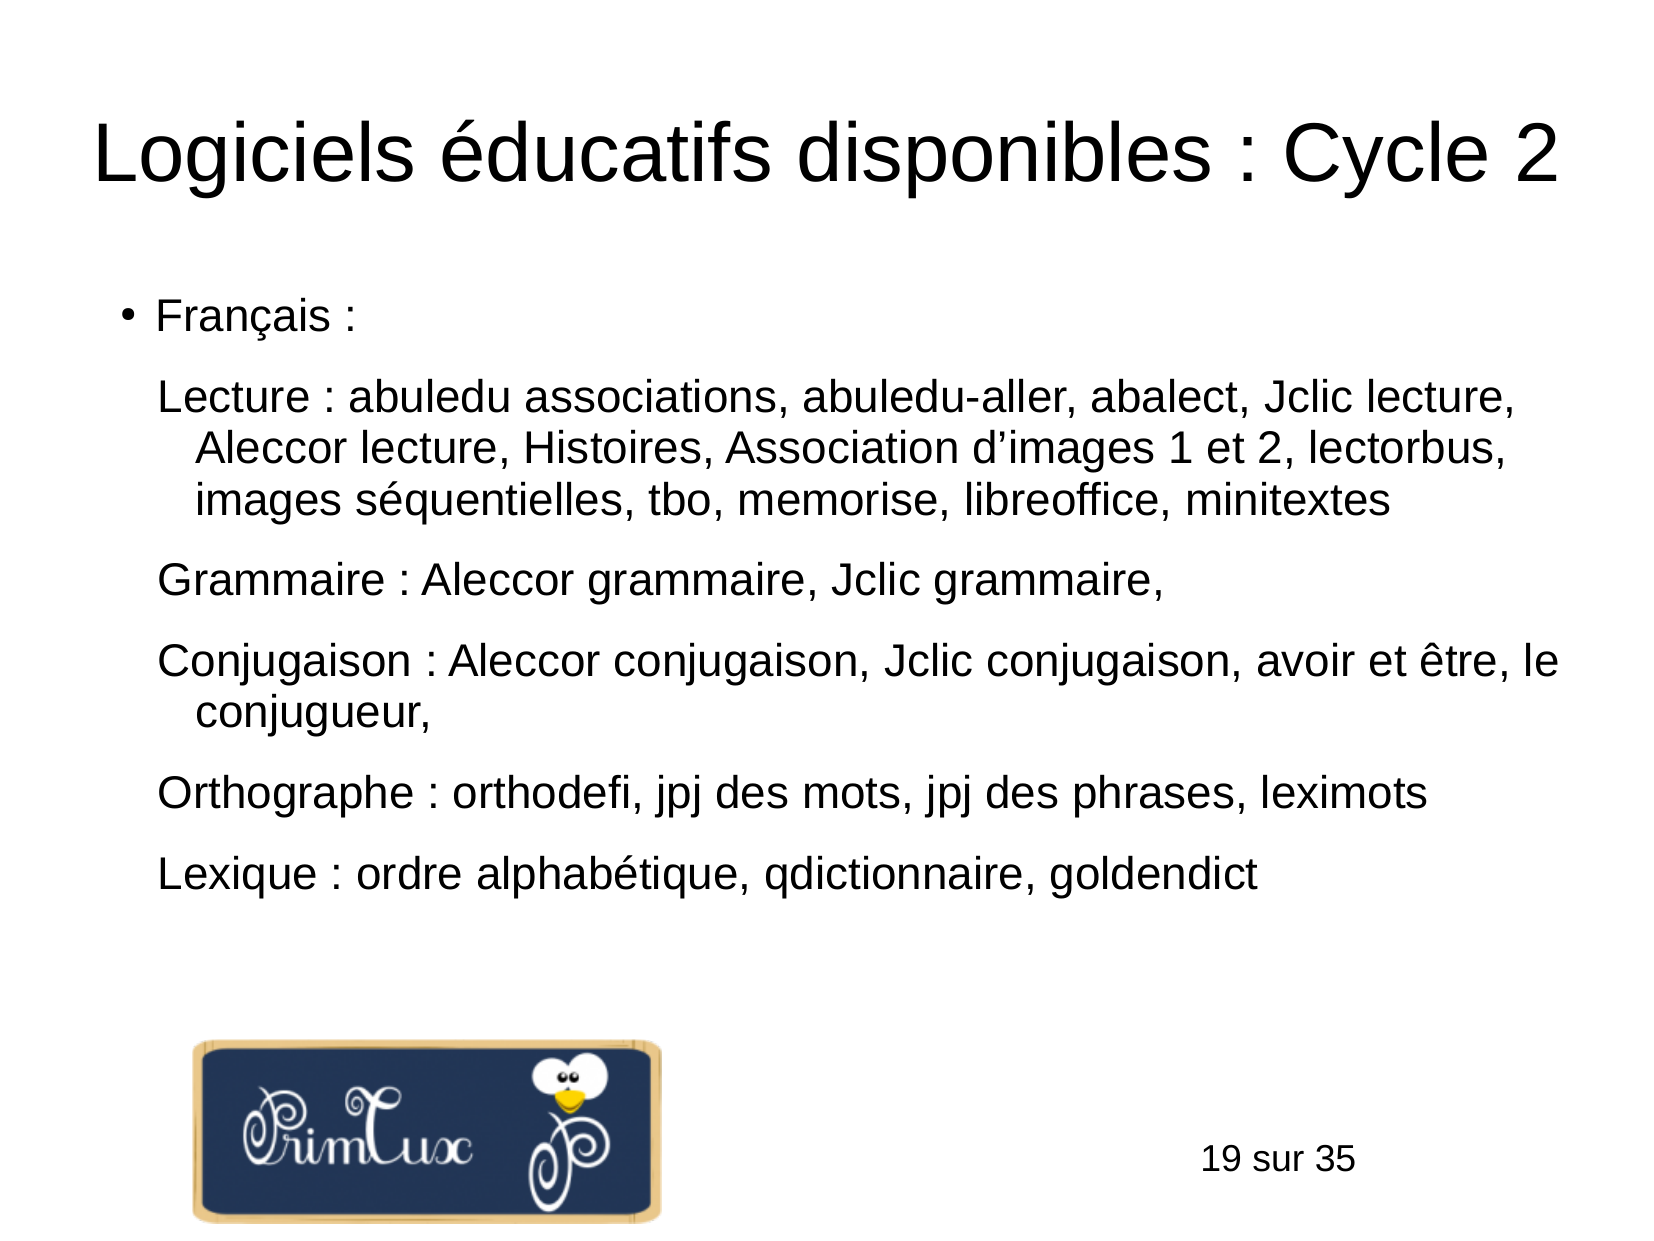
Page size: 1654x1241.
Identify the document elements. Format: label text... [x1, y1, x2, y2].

title Logiciels éducatifs disponibles : Cycle 2 [82, 49, 1571, 257]
picture [192, 1039, 662, 1224]
list Français : Lecture : abuledu associations, abuledu-aller, abalect, Jclic lecture, Aleccor lecture, Histoires, Association d’images 1 et 2, lectorbus, images séquentielles, tbo, memorise, libreoffice, minitextes Grammaire : Aleccor grammaire, Jclic grammaire, Conjugaison : Aleccor conjugaison, Jclic conjugaison, avoir et être, le conjugueur, Orthographe : orthodefi, jpj des mots, jpj des phrases, leximots Lexique : ordre alphabétique, qdictionnaire, goldendict [82, 290, 1571, 1010]
